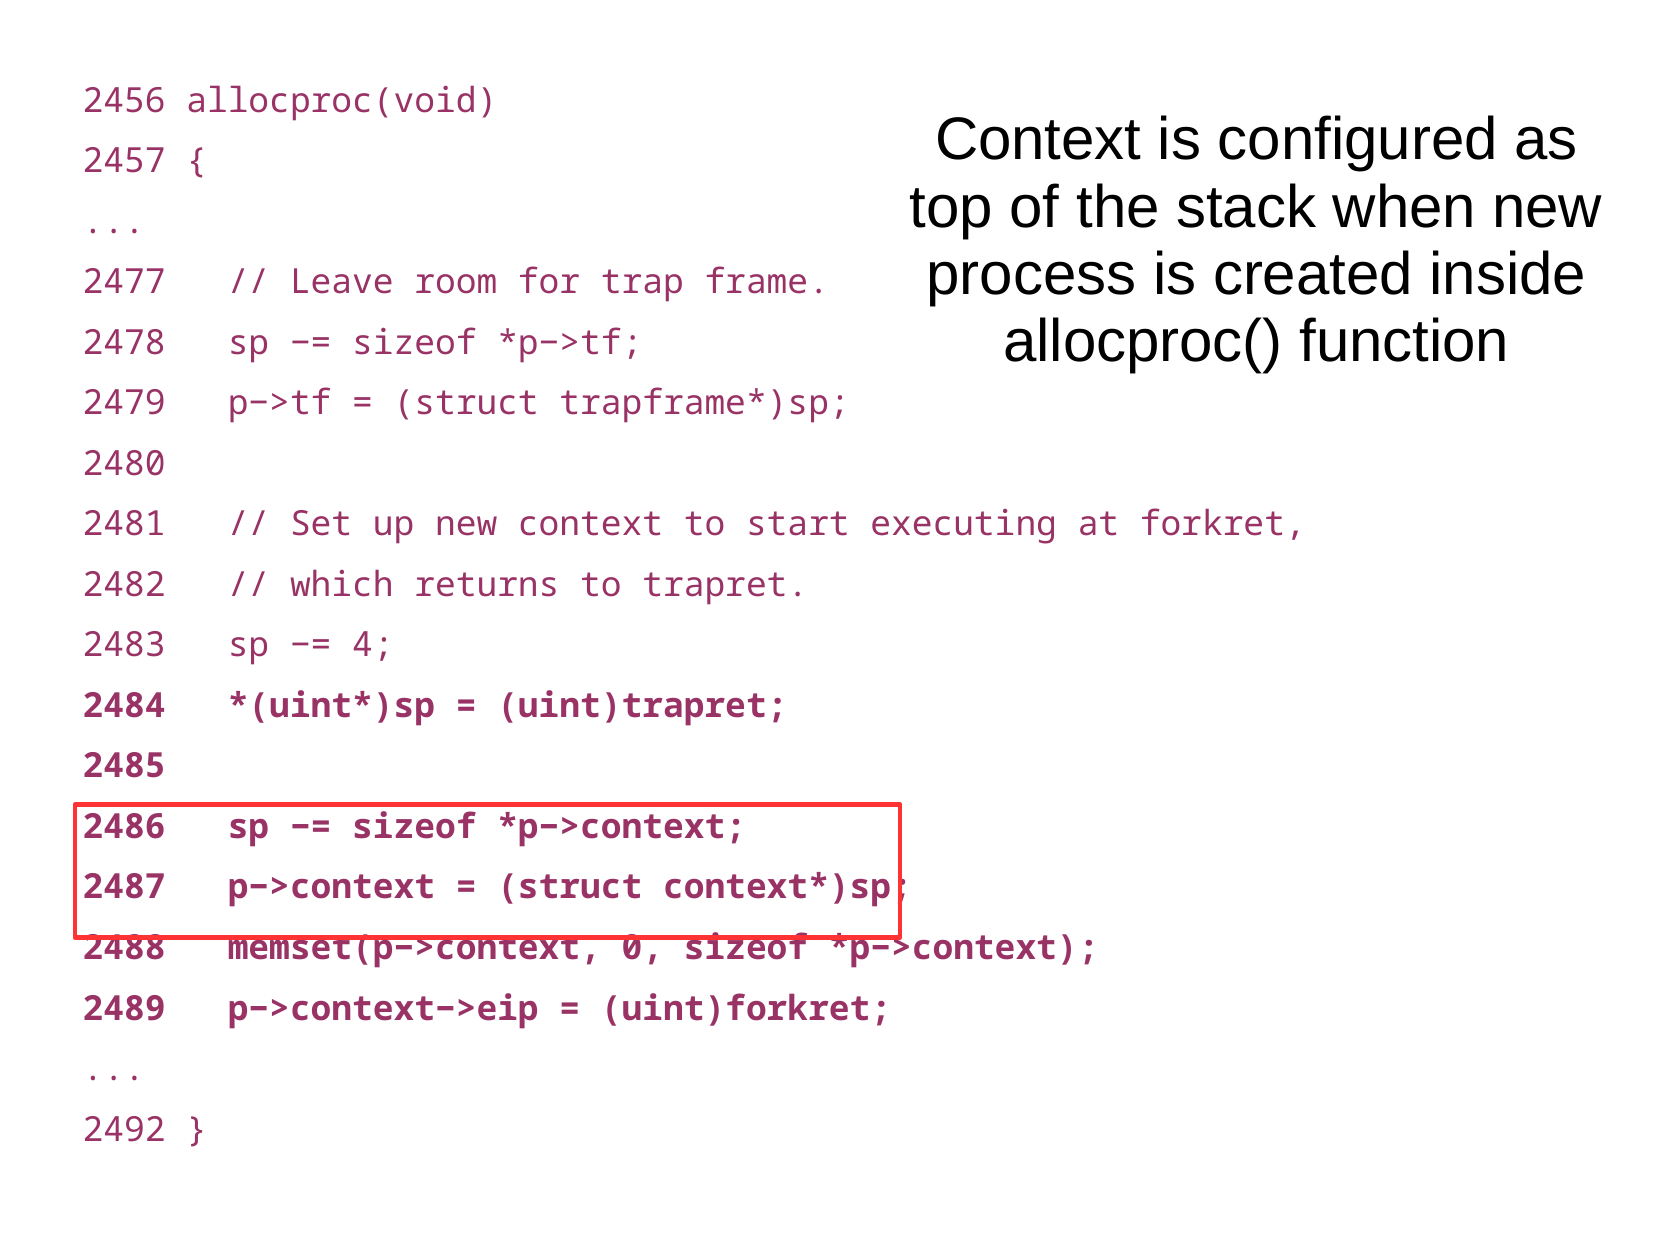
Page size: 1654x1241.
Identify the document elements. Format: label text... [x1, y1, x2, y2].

list 2456 allocproc(void) 2457 { ... 2477 // Leave room for trap frame. 2478 sp −= sizeof *p−>tf; 2479 p−>tf = (struct trapframe*)sp; 2480 2481 // Set up new context to start executing at forkret, 2482 // which returns to trapret. 2483 sp −= 4; 2484 *(uint*)sp = (uint)trapret; 2485 2486 sp −= sizeof *p−>context; 2487 p−>context = (struct context*)sp; 2488 memset(p−>context, 0, sizeof *p−>context); 2489 p−>context−>eip = (uint)forkret; ... 2492 } [82, 807, 898, 935]
list Context is configured as top of the stack when new process is created inside allocproc() function [900, 105, 1613, 413]
list 2456 allocproc(void) 2457 { ... 2477 // Leave room for trap frame. 2478 sp −= sizeof *p−>tf; 2479 p−>tf = (struct trapframe*)sp; 2480 2481 // Set up new context to start executing at forkret, 2482 // which returns to trapret. 2483 sp −= 4; 2484 *(uint*)sp = (uint)trapret; 2485 2486 sp −= sizeof *p−>context; 2487 p−>context = (struct context*)sp; 2488 memset(p−>context, 0, sizeof *p−>context); 2489 p−>context−>eip = (uint)forkret; ... 2492 } [82, 75, 1463, 1163]
